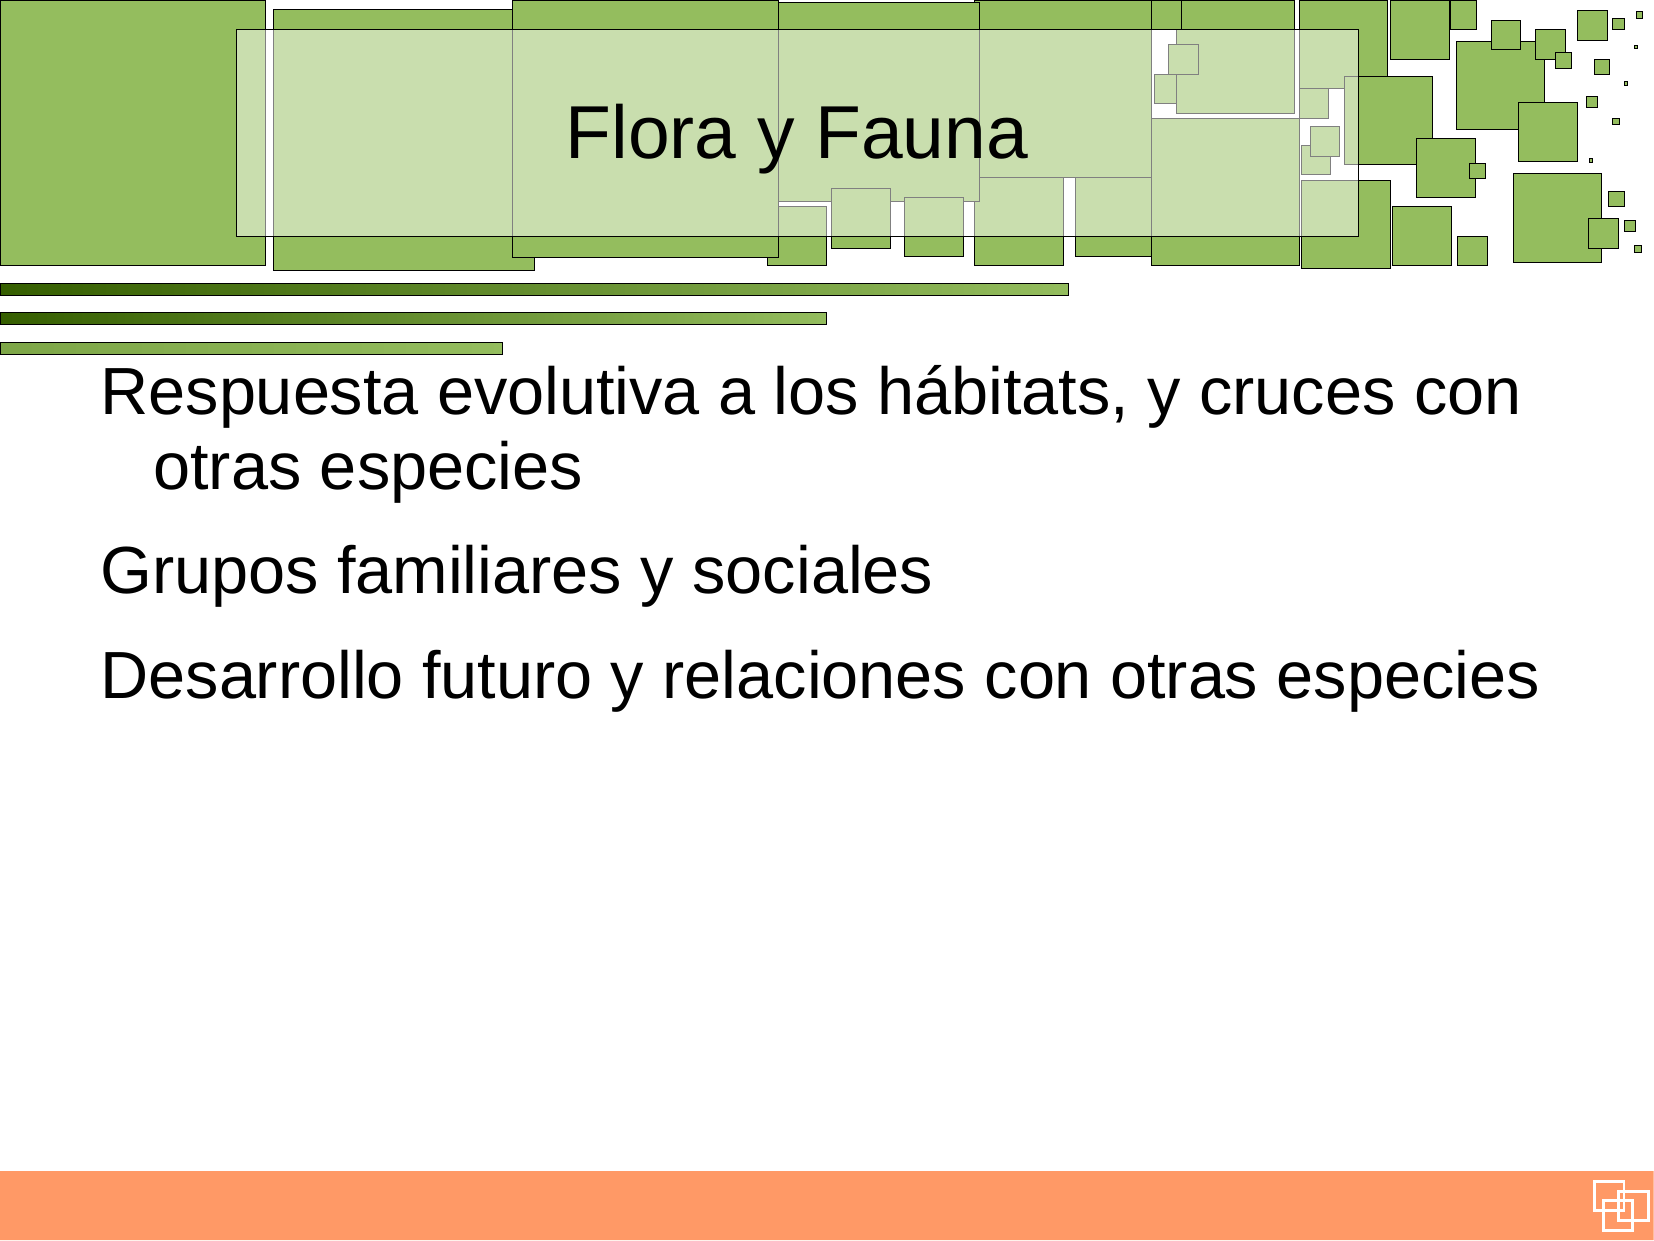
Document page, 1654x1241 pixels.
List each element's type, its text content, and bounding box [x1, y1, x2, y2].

title Flora y Fauna [265, 36, 1329, 230]
list Respuesta evolutiva a los hábitats, y cruces con otras especies Grupos familiares y sociales Desarrollo futuro y relaciones con otras especies [82, 354, 1571, 1094]
